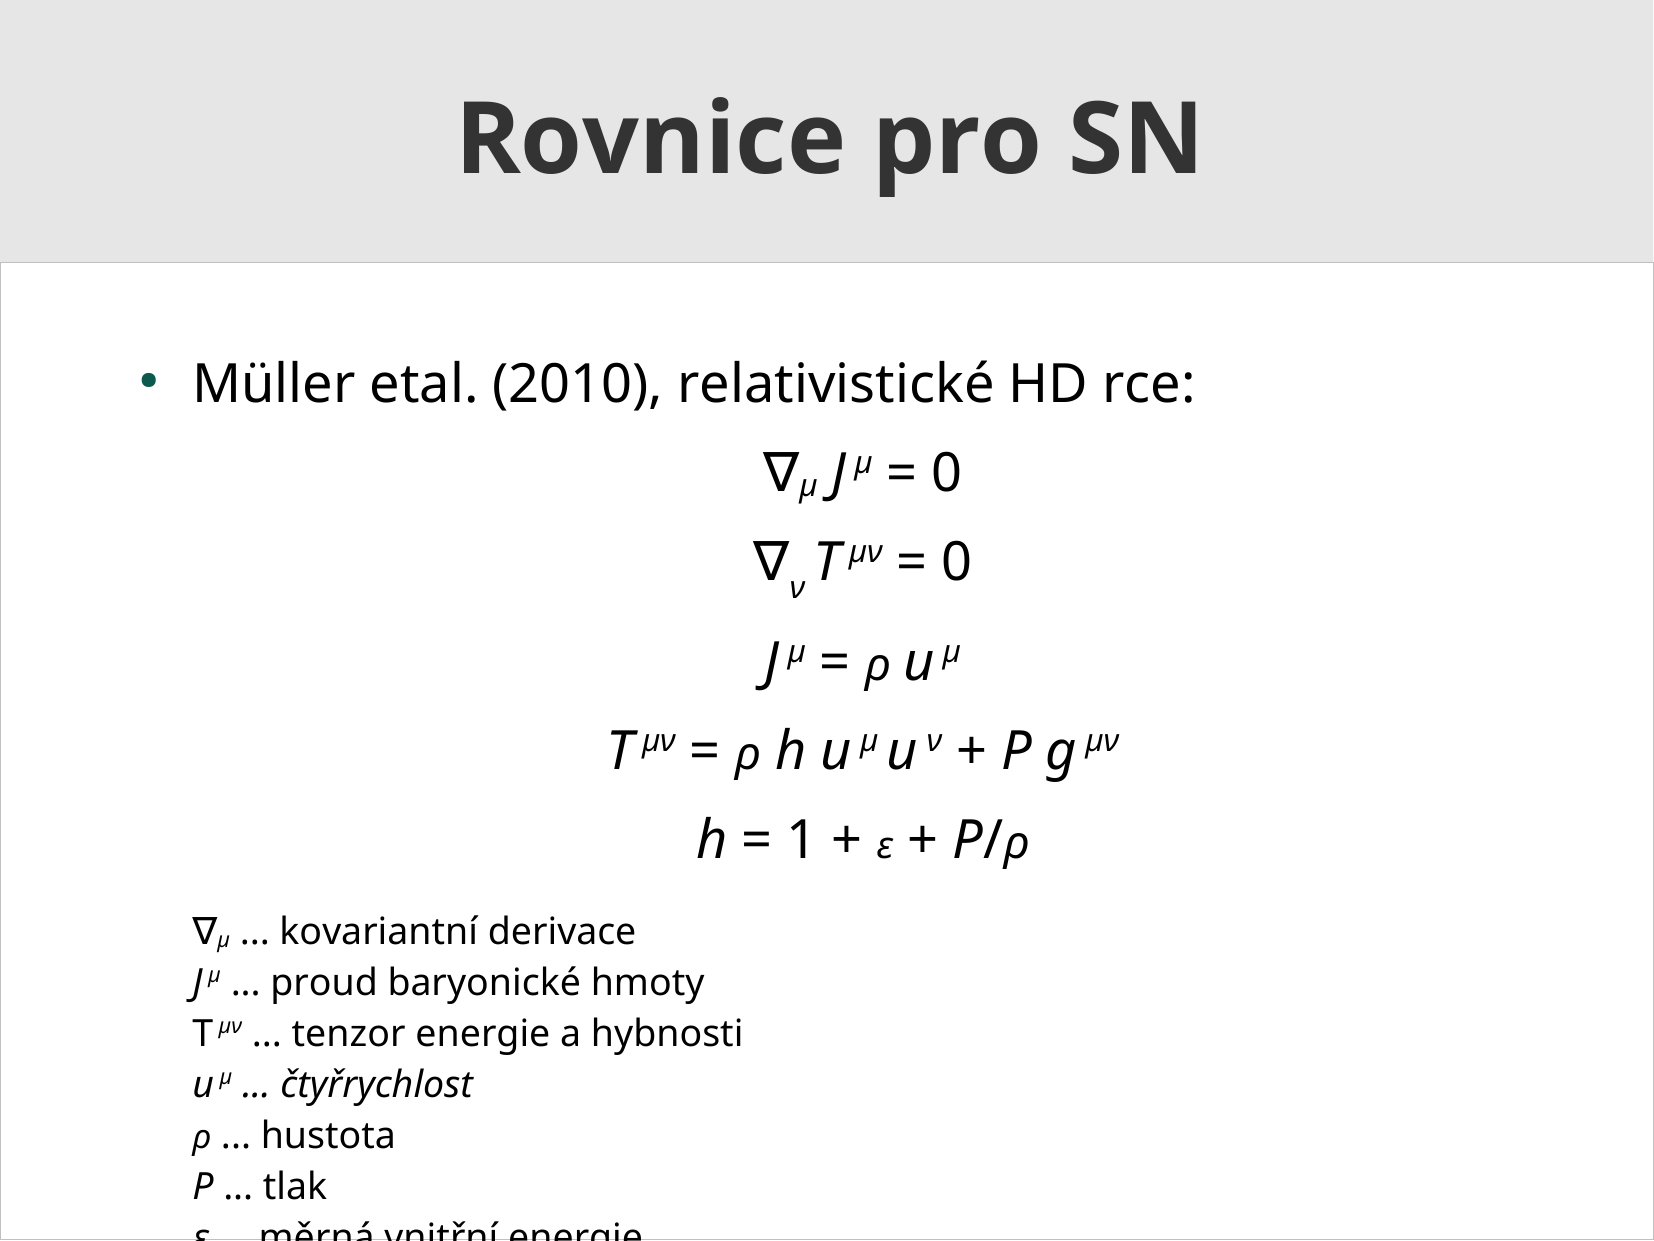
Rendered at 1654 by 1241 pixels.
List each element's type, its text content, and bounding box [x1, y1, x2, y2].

title Rovnice pro SN [124, 31, 1537, 239]
list Müller etal. (2010), relativistické HD rce: ∇µ J µ = 0 ∇ν T µν = 0 J µ = ρ u µ T µν = ρ h u µ u ν + P g µν h = 1 + ε + P/ρ ∇µ ... kovariantní derivace J µ ... proud baryonické hmoty T µν ... tenzor energie a hybnosti u µ ... čtyřrychlost ρ ... hustota P ... tlak ε ... měrná vnitřní energie [121, 344, 1534, 1241]
